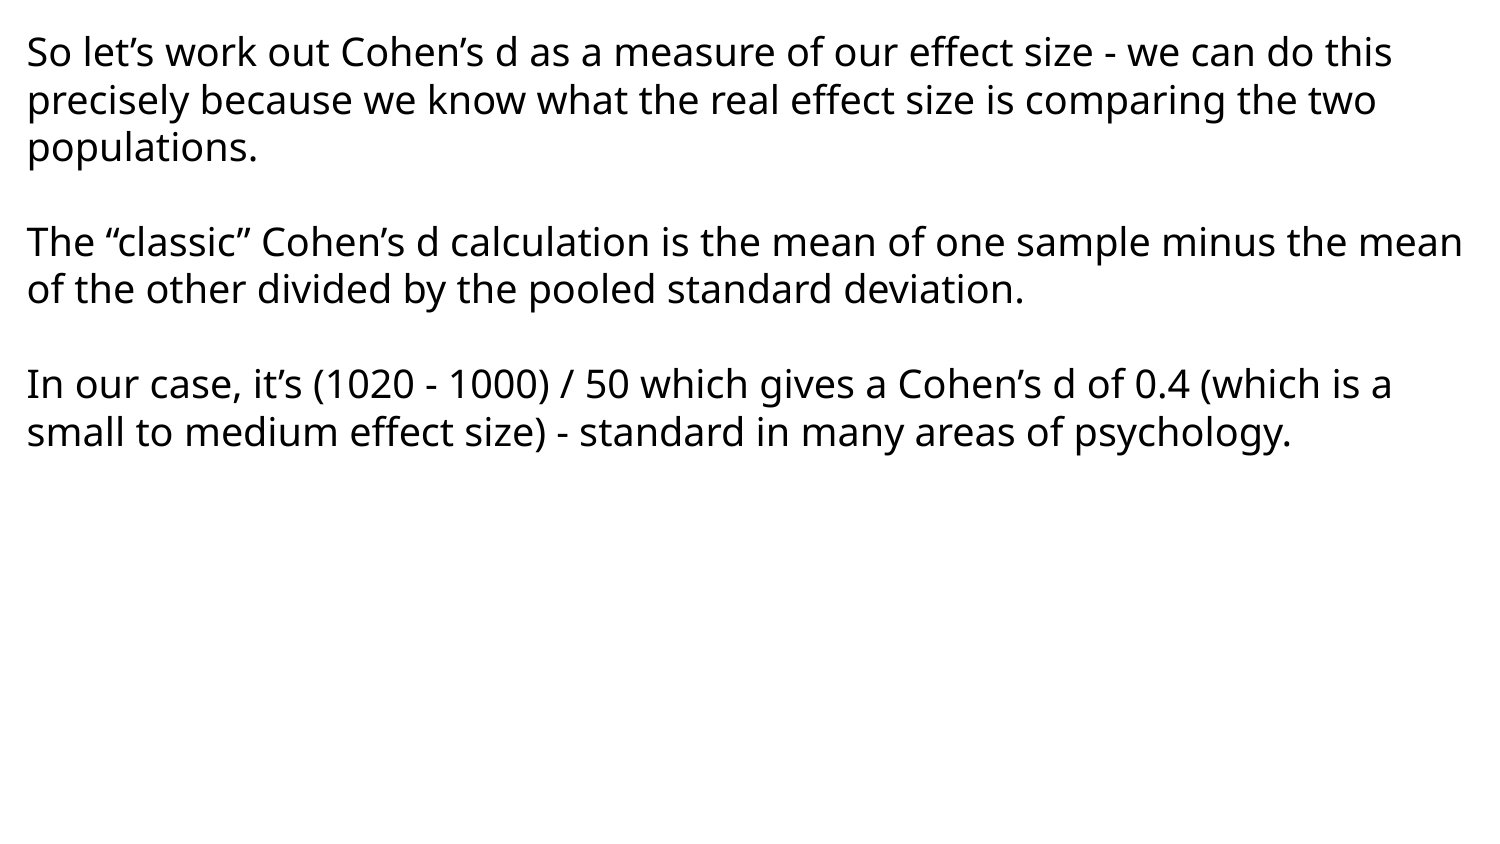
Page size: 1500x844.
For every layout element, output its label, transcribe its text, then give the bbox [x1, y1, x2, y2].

text_box So let’s work out Cohen’s d as a measure of our effect size - we can do this precisely because we know what the real effect size is comparing the two populations. The “classic” Cohen’s d calculation is the mean of one sample minus the mean of the other divided by the pooled standard deviation. In our case, it’s (1020 - 1000) / 50 which gives a Cohen’s d of 0.4 (which is a small to medium effect size) - standard in many areas of psychology. [11, 12, 1489, 834]
